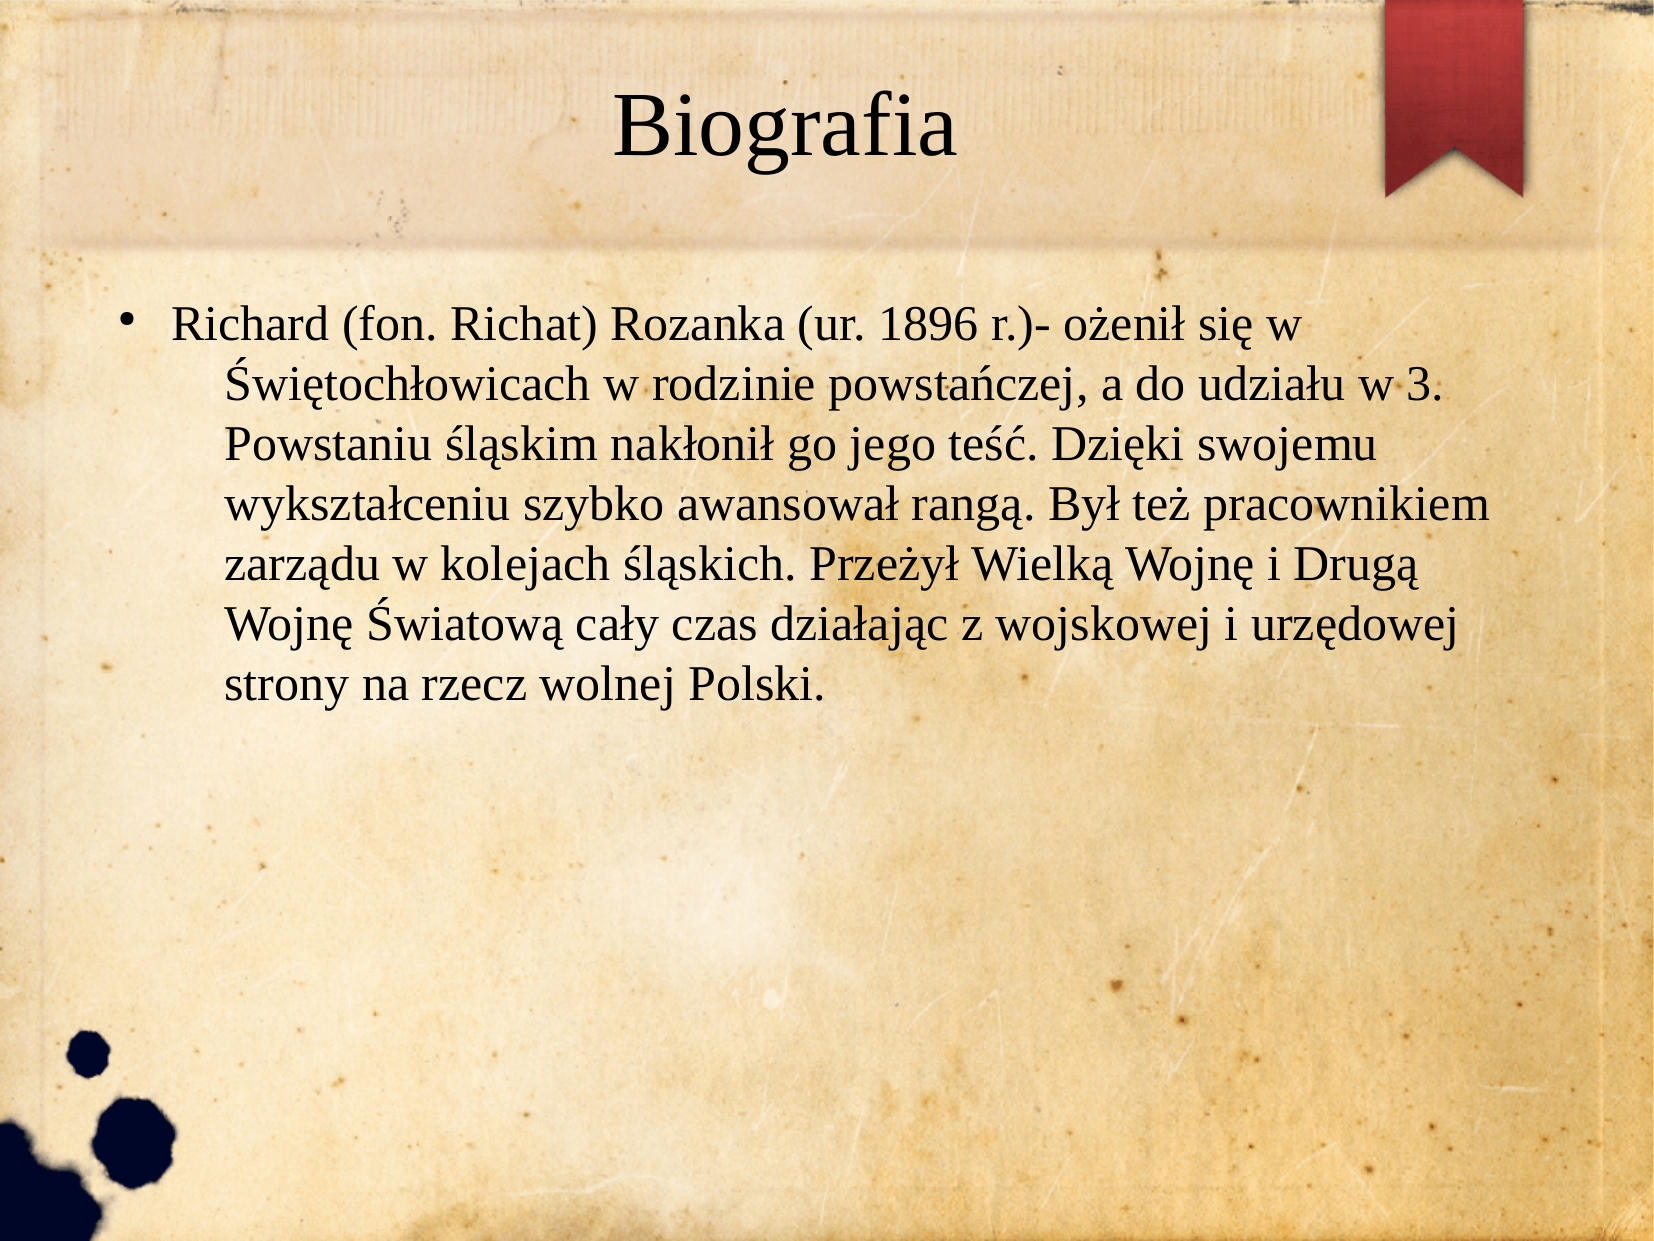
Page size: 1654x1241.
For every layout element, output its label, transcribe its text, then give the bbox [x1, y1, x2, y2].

list Richard (fon. Richat) Rozanka (ur. 1896 r.)- ożenił się w Świętochłowicach w rodzinie powstańczej, a do udziału w 3. Powstaniu śląskim nakłonił go jego teść. Dzięki swojemu wykształceniu szybko awansował rangą. Był też pracownikiem zarządu w kolejach śląskich. Przeżył Wielką Wojnę i Drugą Wojnę Światową cały czas działając z wojskowej i urzędowej strony na rzecz wolnej Polski. [82, 290, 1538, 1010]
title Biografia [153, 25, 1418, 213]
